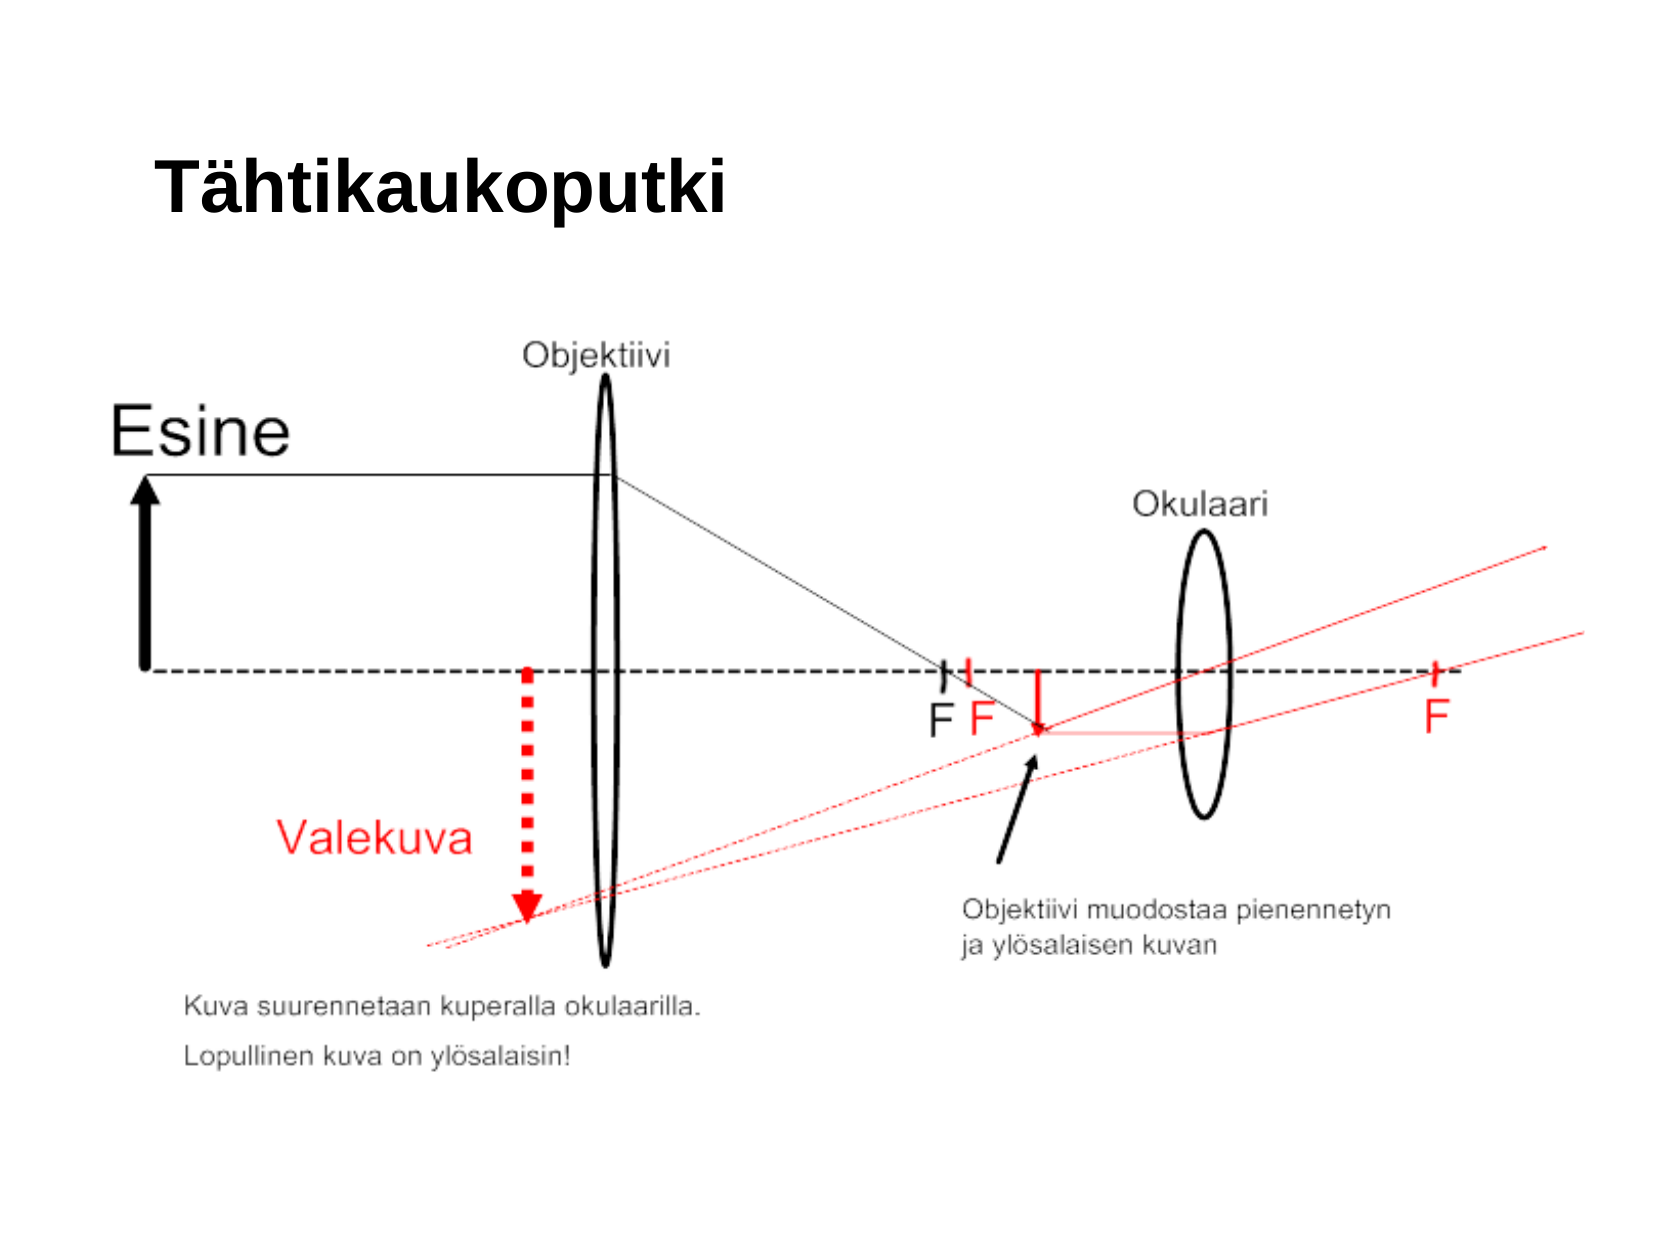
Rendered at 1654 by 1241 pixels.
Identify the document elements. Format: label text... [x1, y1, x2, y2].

text_box Tähtikaukoputki [139, 129, 745, 235]
picture [47, 271, 1585, 1101]
